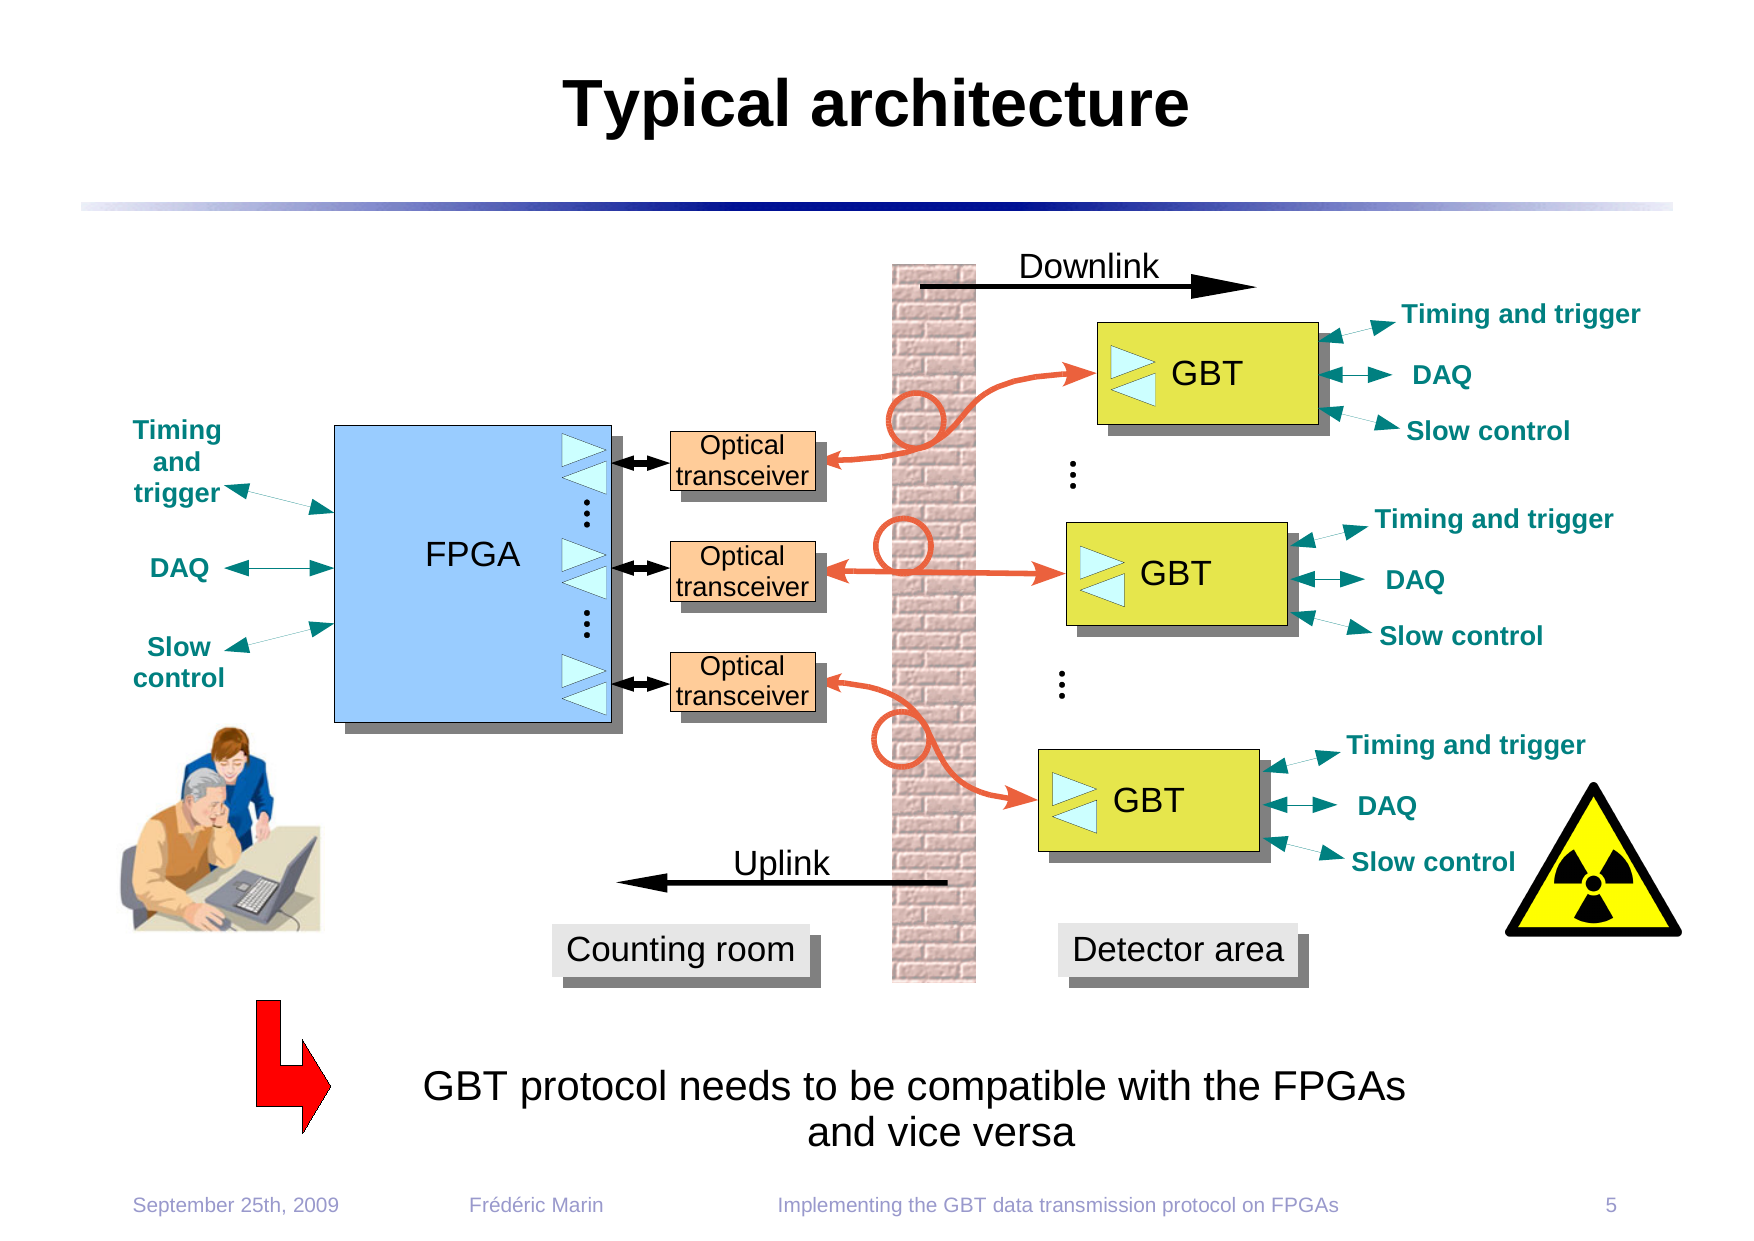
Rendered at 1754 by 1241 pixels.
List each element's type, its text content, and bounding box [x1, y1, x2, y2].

list GBT protocol needs to be compatible with the FPGAs and vice versa [349, 1062, 1462, 1157]
text_box [256, 1000, 331, 1134]
picture [81, 202, 1673, 211]
title Typical architecture [80, 24, 1674, 182]
picture [1505, 782, 1682, 937]
chart [112, 243, 1642, 994]
picture [116, 723, 325, 936]
